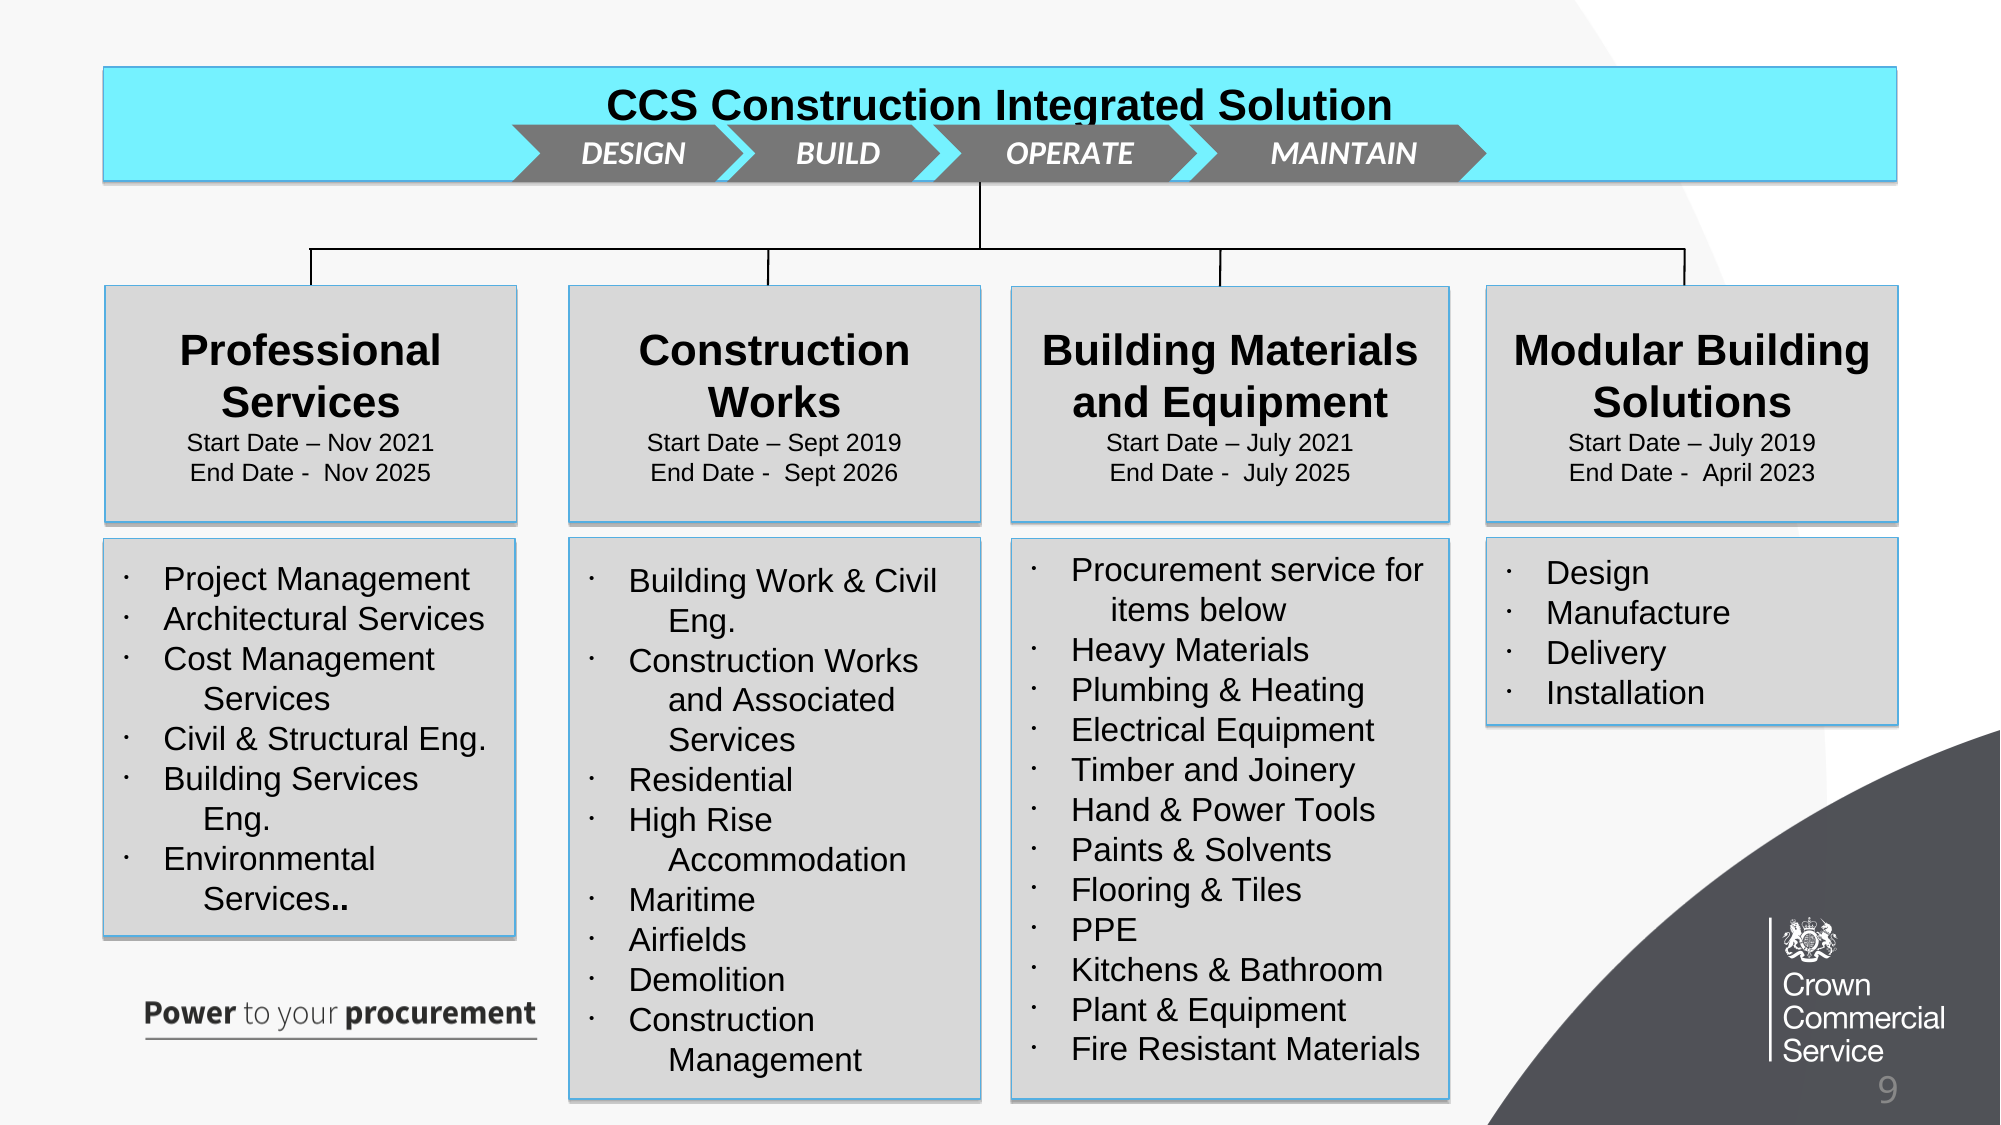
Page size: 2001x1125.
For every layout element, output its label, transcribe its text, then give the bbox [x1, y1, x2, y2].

text_box Procurement service for items below Heavy Materials Plumbing & Heating Electrical Equipment Timber and Joinery Hand & Power Tools Paints & Solvents Flooring & Tiles PPE Kitchens & Bathroom Plant & Equipment Fire Resistant Materials [1011, 539, 1449, 1099]
text_box Building Work & Civil Eng. Construction Works and Associated Services Residential High Rise Accommodation Maritime Airfields Demolition Construction Management [569, 538, 980, 1099]
text_box Modular Building Solutions Start Date – July 2019 End Date - April 2023 [1487, 285, 1898, 522]
text_box BUILD [768, 125, 896, 182]
text_box DESIGN [558, 125, 697, 182]
text_box Construction Works Start Date – Sept 2019 End Date - Sept 2026 [569, 285, 980, 522]
text_box [103, 0, 1897, 92]
text_box [511, 124, 744, 183]
text_box OPERATE [985, 130, 1144, 173]
text_box Project Management Architectural Services Cost Management Services Civil & Structural Eng. Building Services Eng. Environmental Services.. [104, 538, 515, 936]
text_box Professional Services Start Date – Nov 2021 End Date - Nov 2025 [105, 285, 517, 522]
text_box [1189, 124, 1487, 183]
text_box Building Materials and Equipment Start Date – July 2021 End Date - July 2025 [1011, 286, 1449, 522]
text_box [726, 124, 941, 183]
text_box [933, 124, 1198, 183]
text_box 9 [1857, 1046, 1902, 1093]
text_box Design Manufacture Delivery Installation [1487, 538, 1898, 725]
text_box MAINTAIN [1249, 125, 1427, 182]
text_box CCS Construction Integrated Solution [104, 67, 1896, 181]
